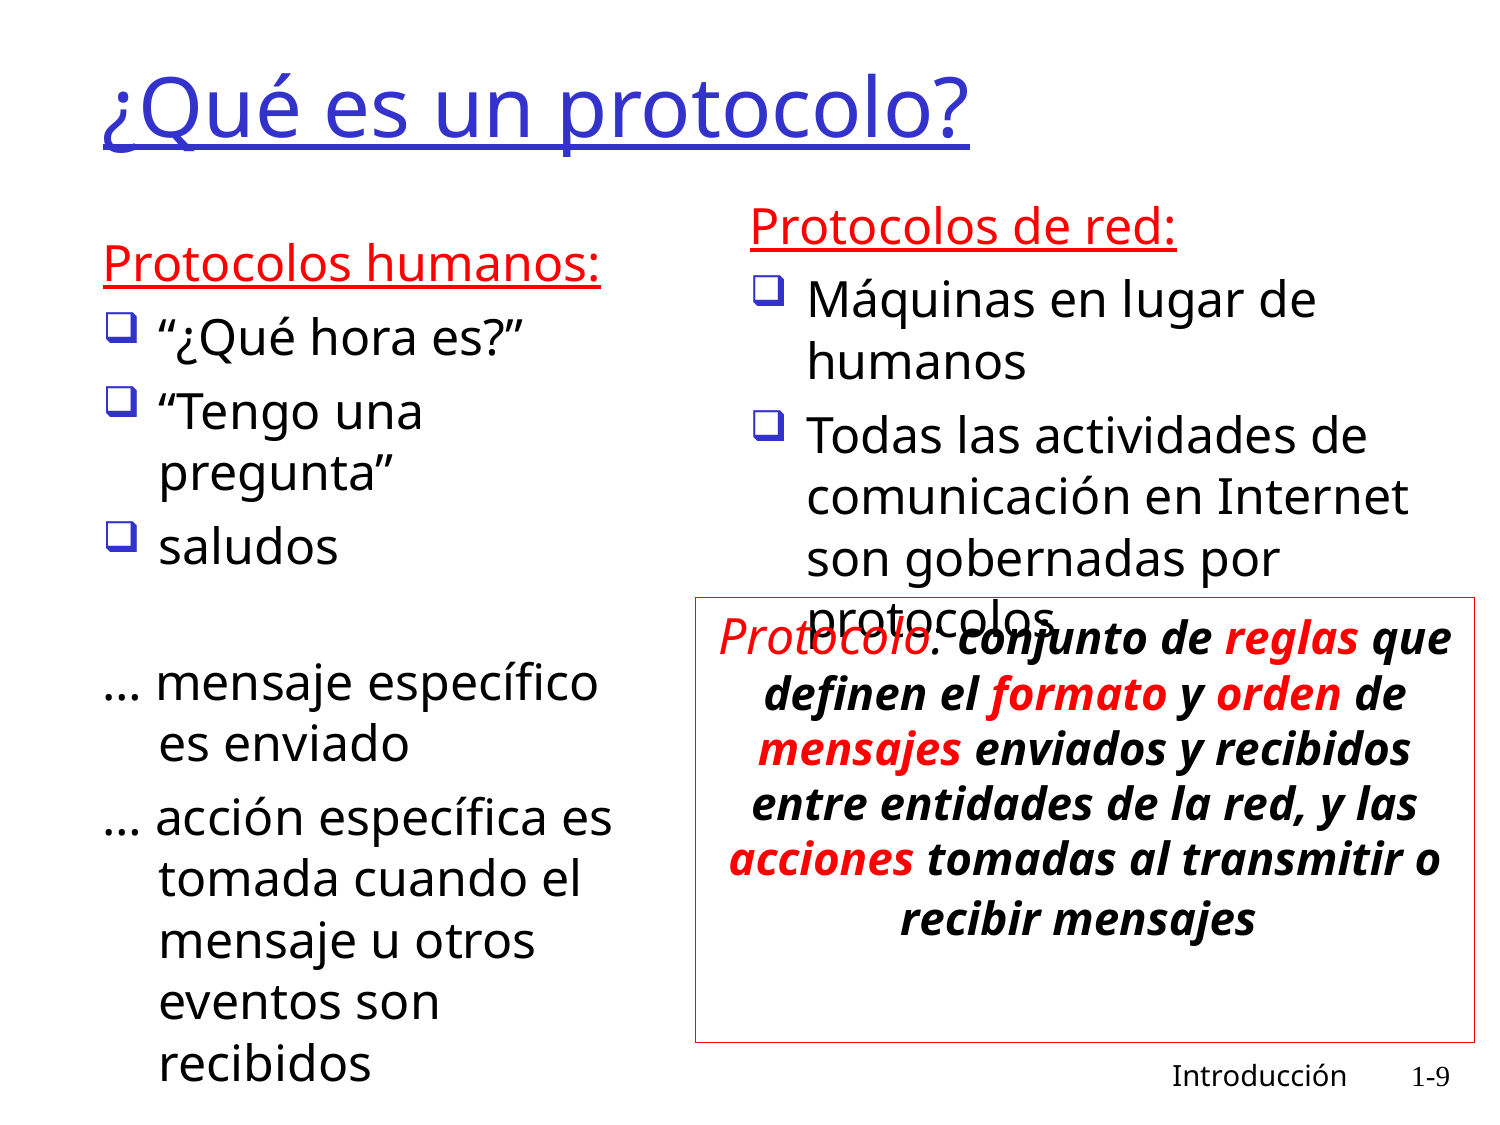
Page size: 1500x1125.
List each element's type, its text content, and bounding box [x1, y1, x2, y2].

title ¿Qué es un protocolo? [87, 23, 1463, 188]
text_box Introducción [887, 1050, 1362, 1125]
text_box 1-<number> [1362, 1050, 1466, 1125]
list Protocolos de red: Máquinas en lugar de humanos Todas las actividades de comunicación en Internet son gobernadas por protocolos [734, 187, 1463, 597]
text_box Protocolo: conjunto de reglas que definen el formato y orden de mensajes enviados y recibidos entre entidades de la red, y las acciones tomadas al transmitir o recibir mensajes [695, 597, 1475, 1043]
list Protocolos humanos: “¿Qué hora es?” “Tengo una pregunta” saludos … mensaje específico es enviado … acción específica es tomada cuando el mensaje u otros eventos son recibidos [87, 224, 676, 991]
